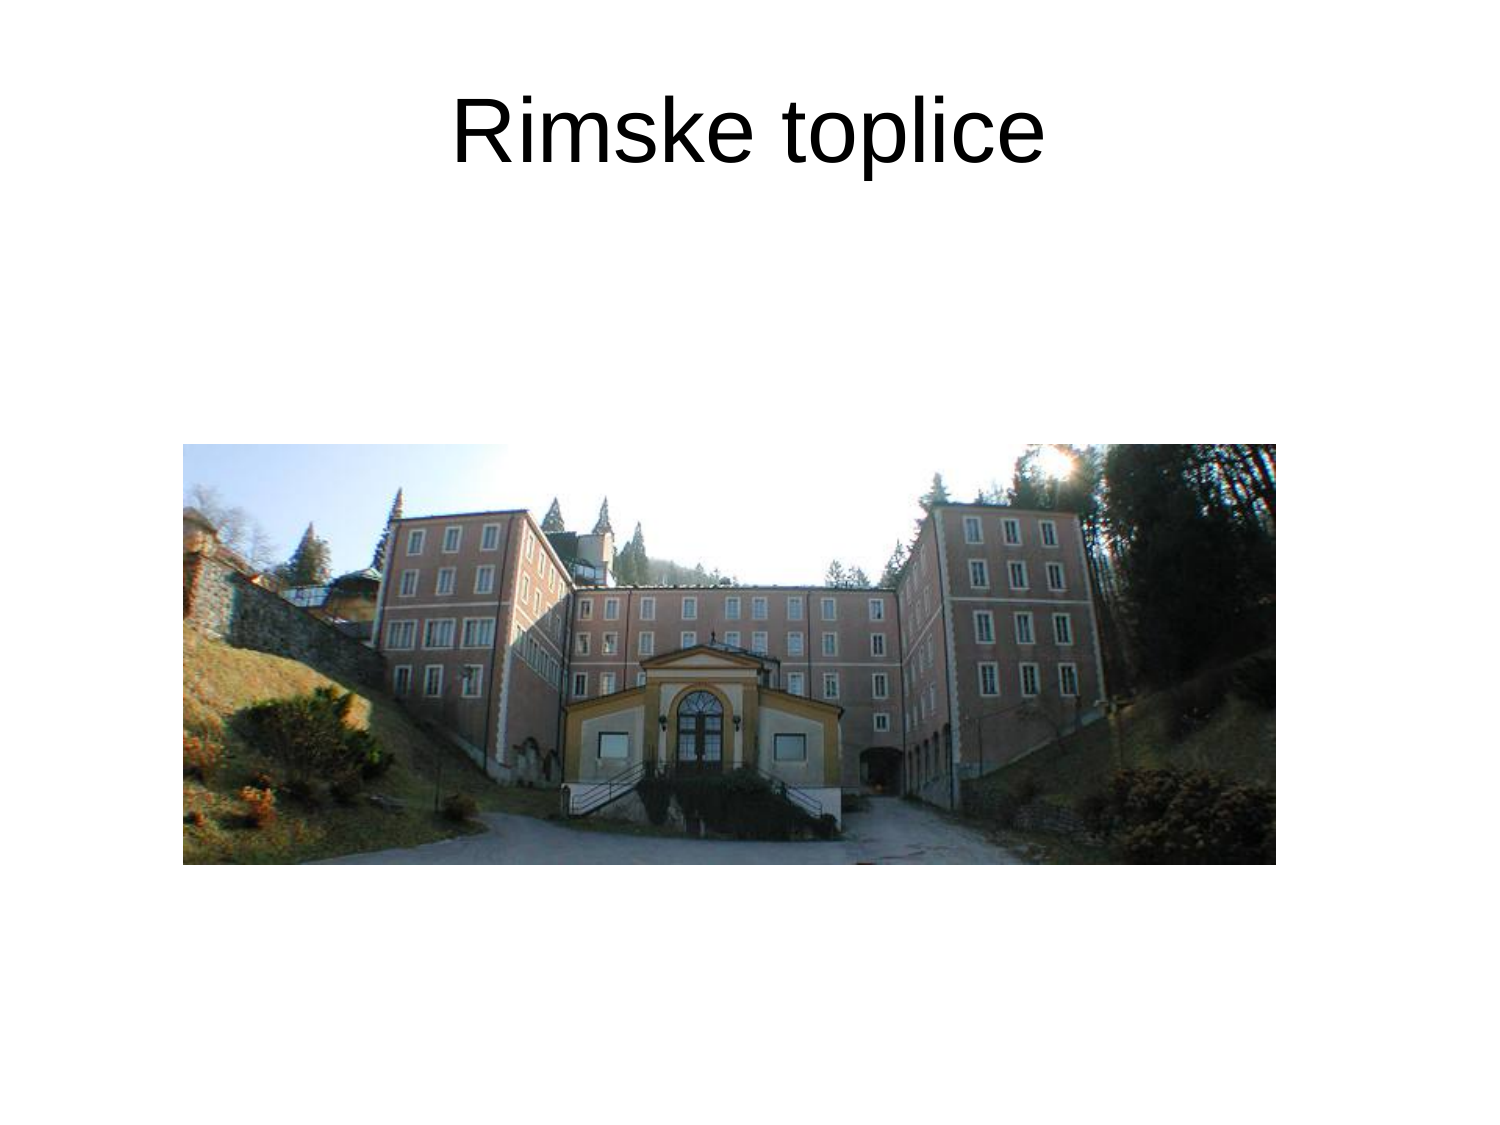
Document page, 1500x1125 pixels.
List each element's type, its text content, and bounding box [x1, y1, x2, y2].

picture [183, 444, 1276, 865]
title Rimske toplice [75, 21, 1424, 257]
